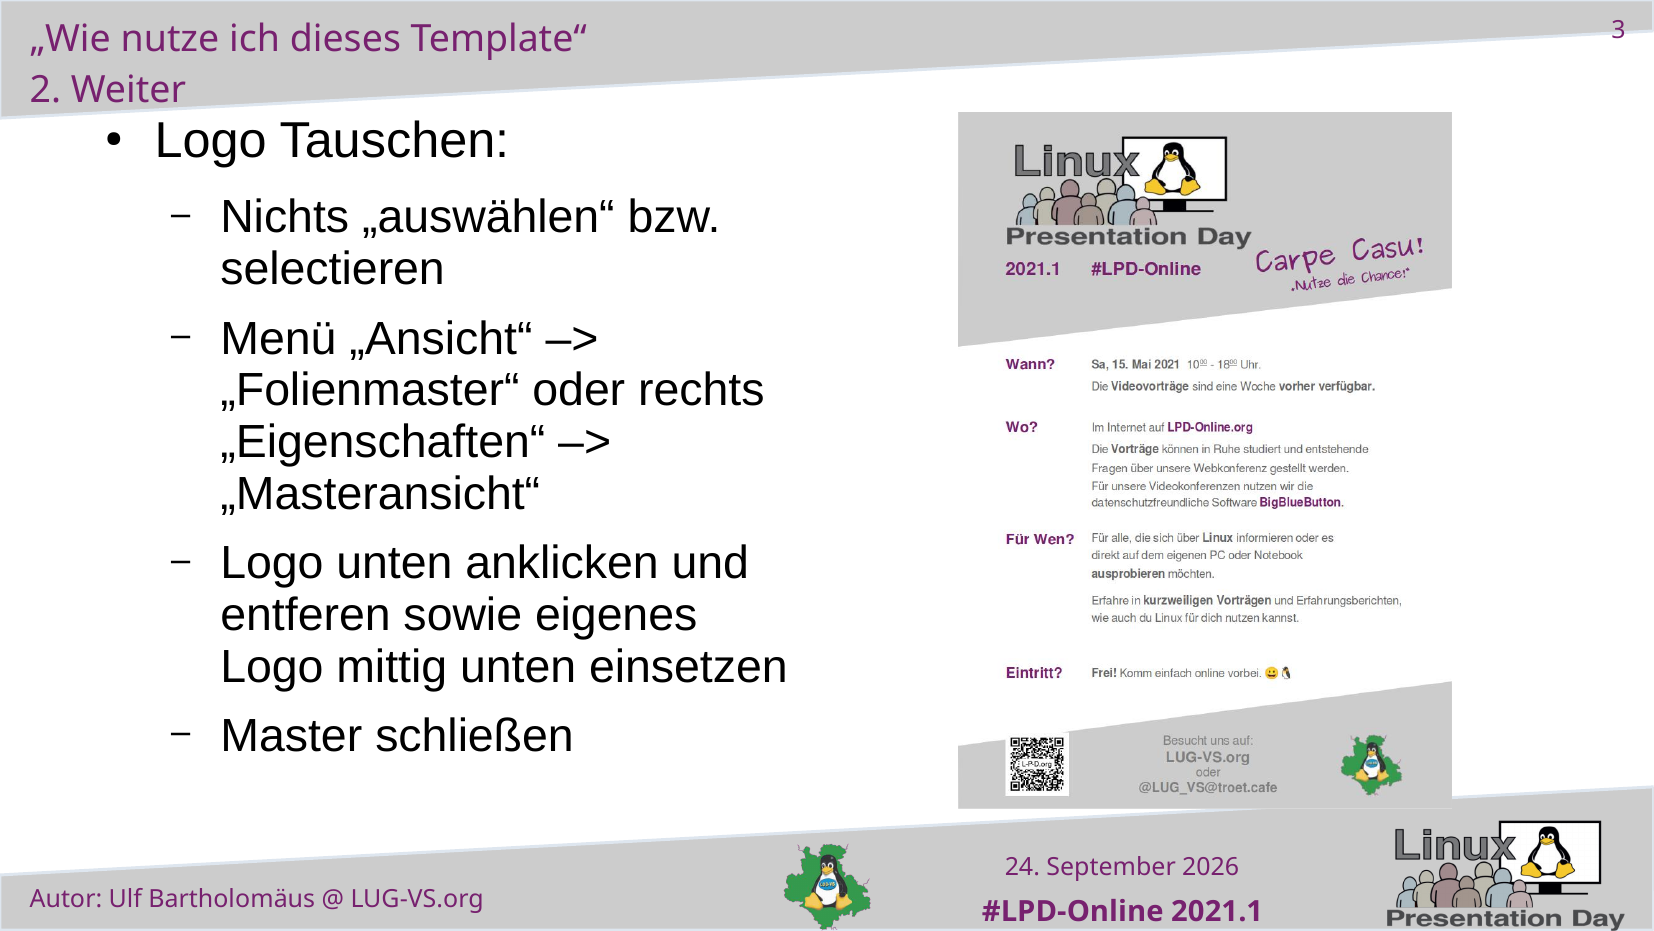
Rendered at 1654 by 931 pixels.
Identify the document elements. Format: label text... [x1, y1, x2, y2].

picture [781, 841, 873, 931]
list Logo Tauschen: Nichts „auswählen“ bzw. selectieren Menü „Ansicht“ –> „Folienmaster“ oder rechts „Eigenschaften“ –> „Masteransicht“ Logo unten anklicken und entferen sowie eigenes Logo mittig unten einsetzen Master schließen [88, 112, 809, 810]
title „Wie nutze ich dieses Template“ 2. Weiter [29, 11, 1211, 101]
picture [958, 112, 1452, 810]
picture [1387, 820, 1625, 931]
